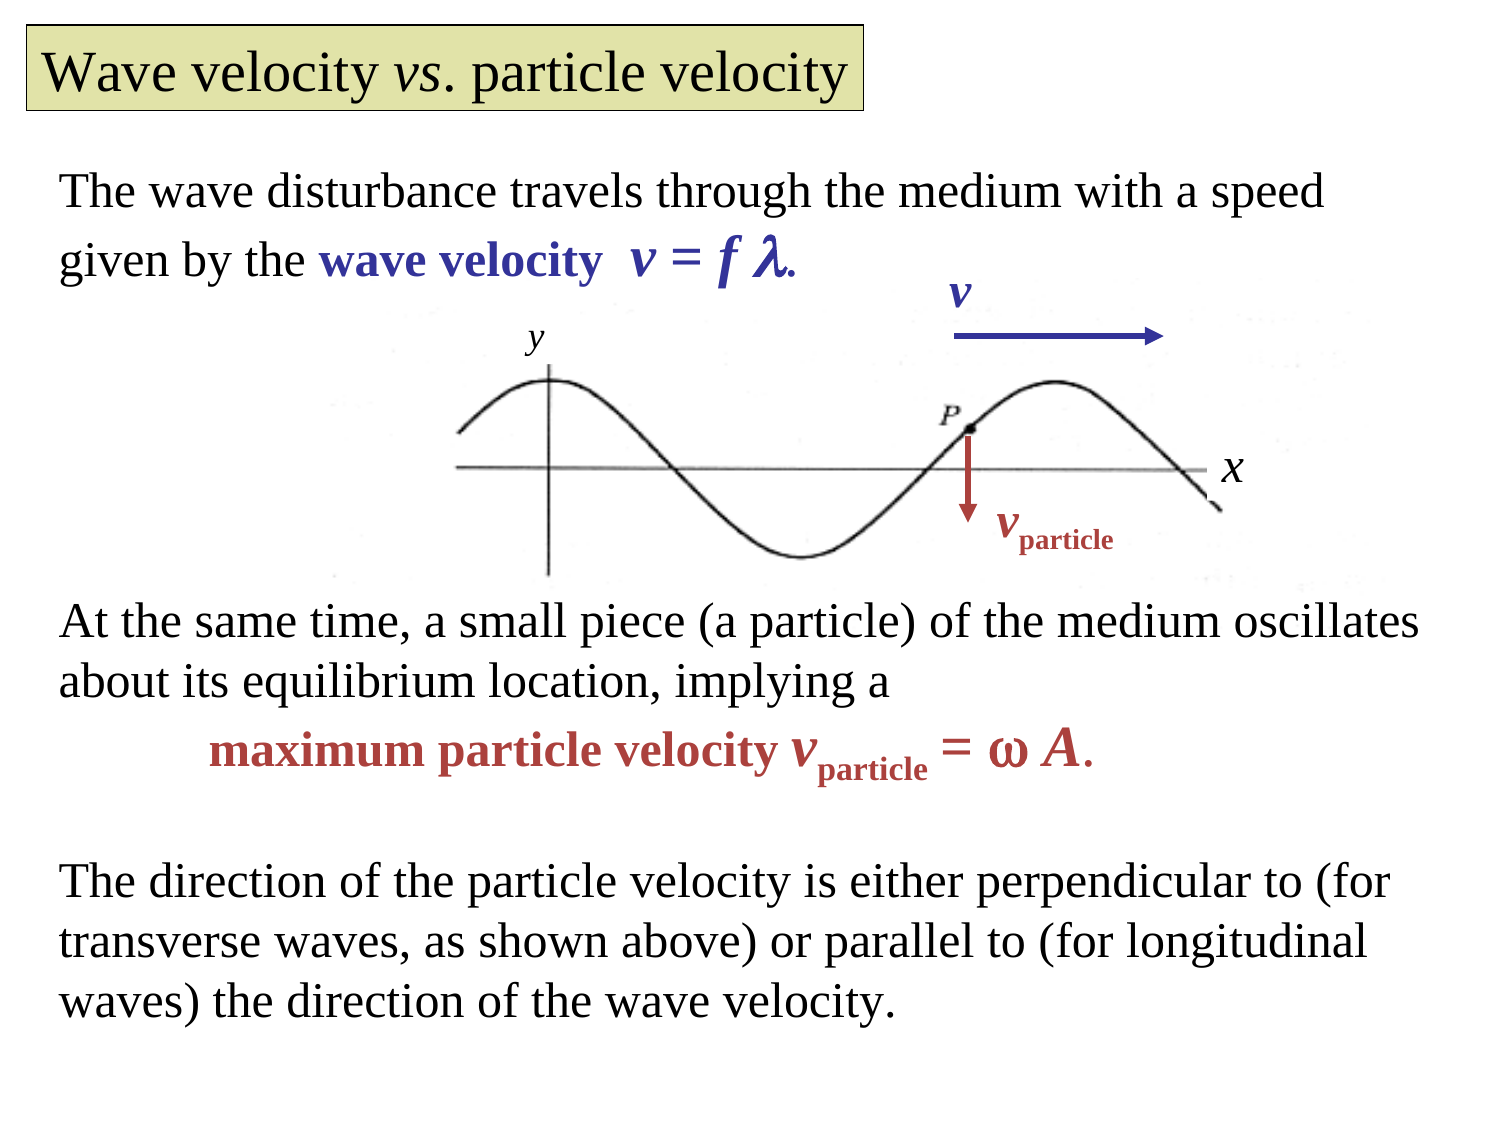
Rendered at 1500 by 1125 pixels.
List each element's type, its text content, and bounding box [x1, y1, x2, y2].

text_box Wave velocity vs. particle velocity [26, 24, 864, 111]
text_box The wave disturbance travels through the medium with a speed given by the wave velocity v = f λ. At the same time, a small piece (a particle) of the medium oscillates about its equilibrium location, implying a maximum particle velocity vparticle = ω A. The direction of the particle velocity is either perpendicular to (for transverse waves, as shown above) or parallel to (for longitudinal waves) the direction of the wave velocity. [43, 149, 1457, 1036]
